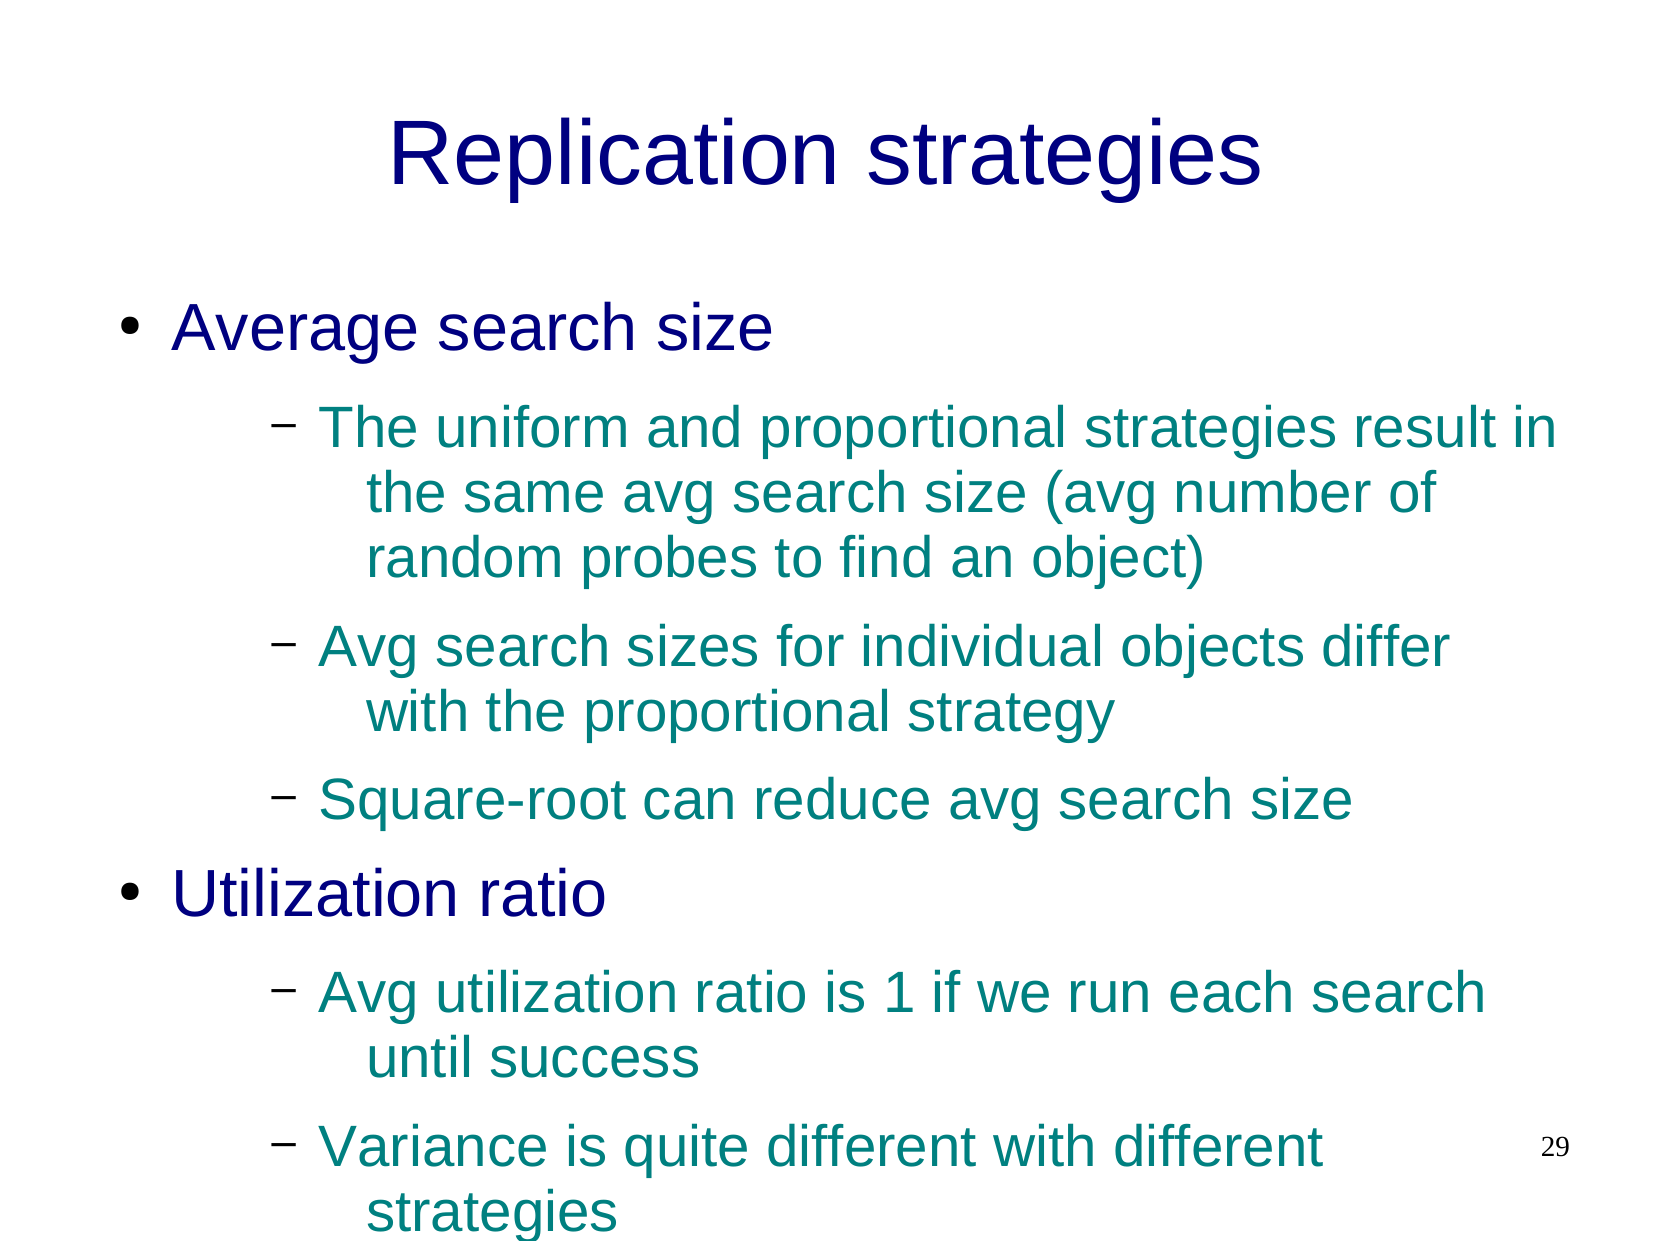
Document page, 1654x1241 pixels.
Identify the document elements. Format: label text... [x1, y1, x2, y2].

title Replication strategies [82, 49, 1571, 257]
list Average search size The uniform and proportional strategies result in the same avg search size (avg number of random probes to find an object) Avg search sizes for individual objects differ with the proportional strategy Square-root can reduce avg search size Utilization ratio Avg utilization ratio is 1 if we run each search until success Variance is quite different with different strategies [82, 290, 1571, 1179]
